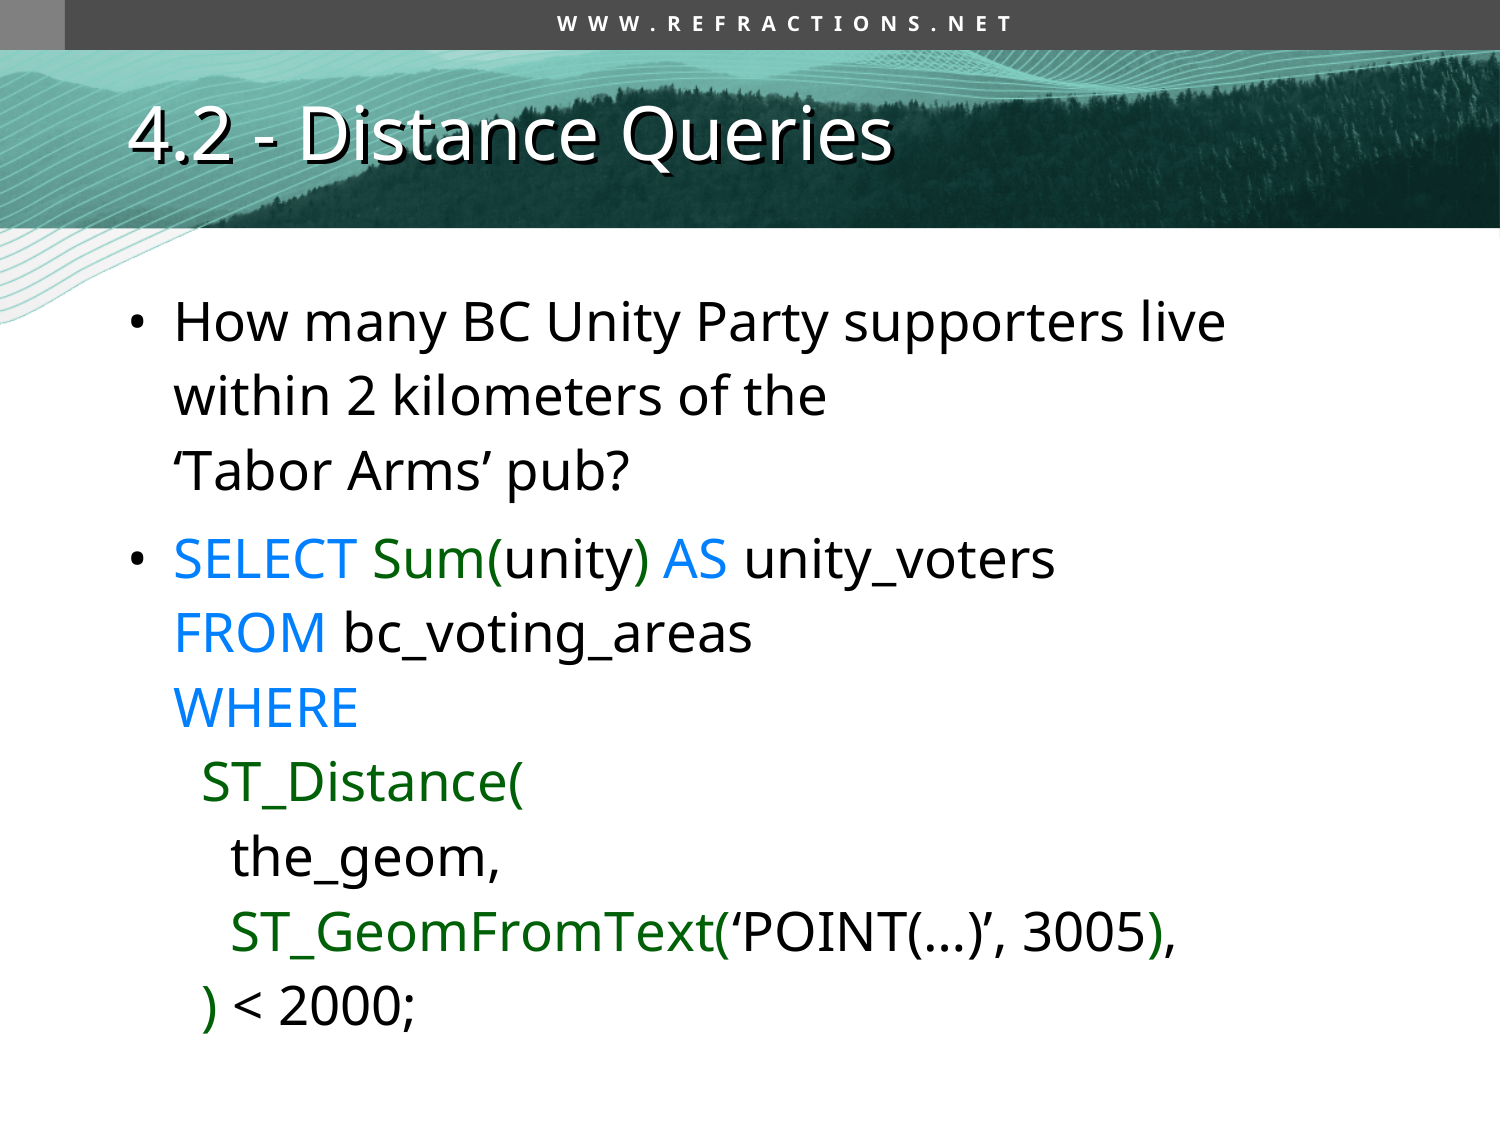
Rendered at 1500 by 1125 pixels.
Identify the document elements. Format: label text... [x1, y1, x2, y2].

title 4.2 - Distance Queries [112, 49, 1388, 213]
picture [0, 50, 1500, 325]
list How many BC Unity Party supporters live within 2 kilometers of the ‘Tabor Arms’ pub? SELECT Sum(unity) AS unity_voters FROM bc_voting_areas WHERE ST_Distance( the_geom, ST_GeomFromText(‘POINT(…)’, 3005), ) < 2000; [112, 274, 1388, 1050]
